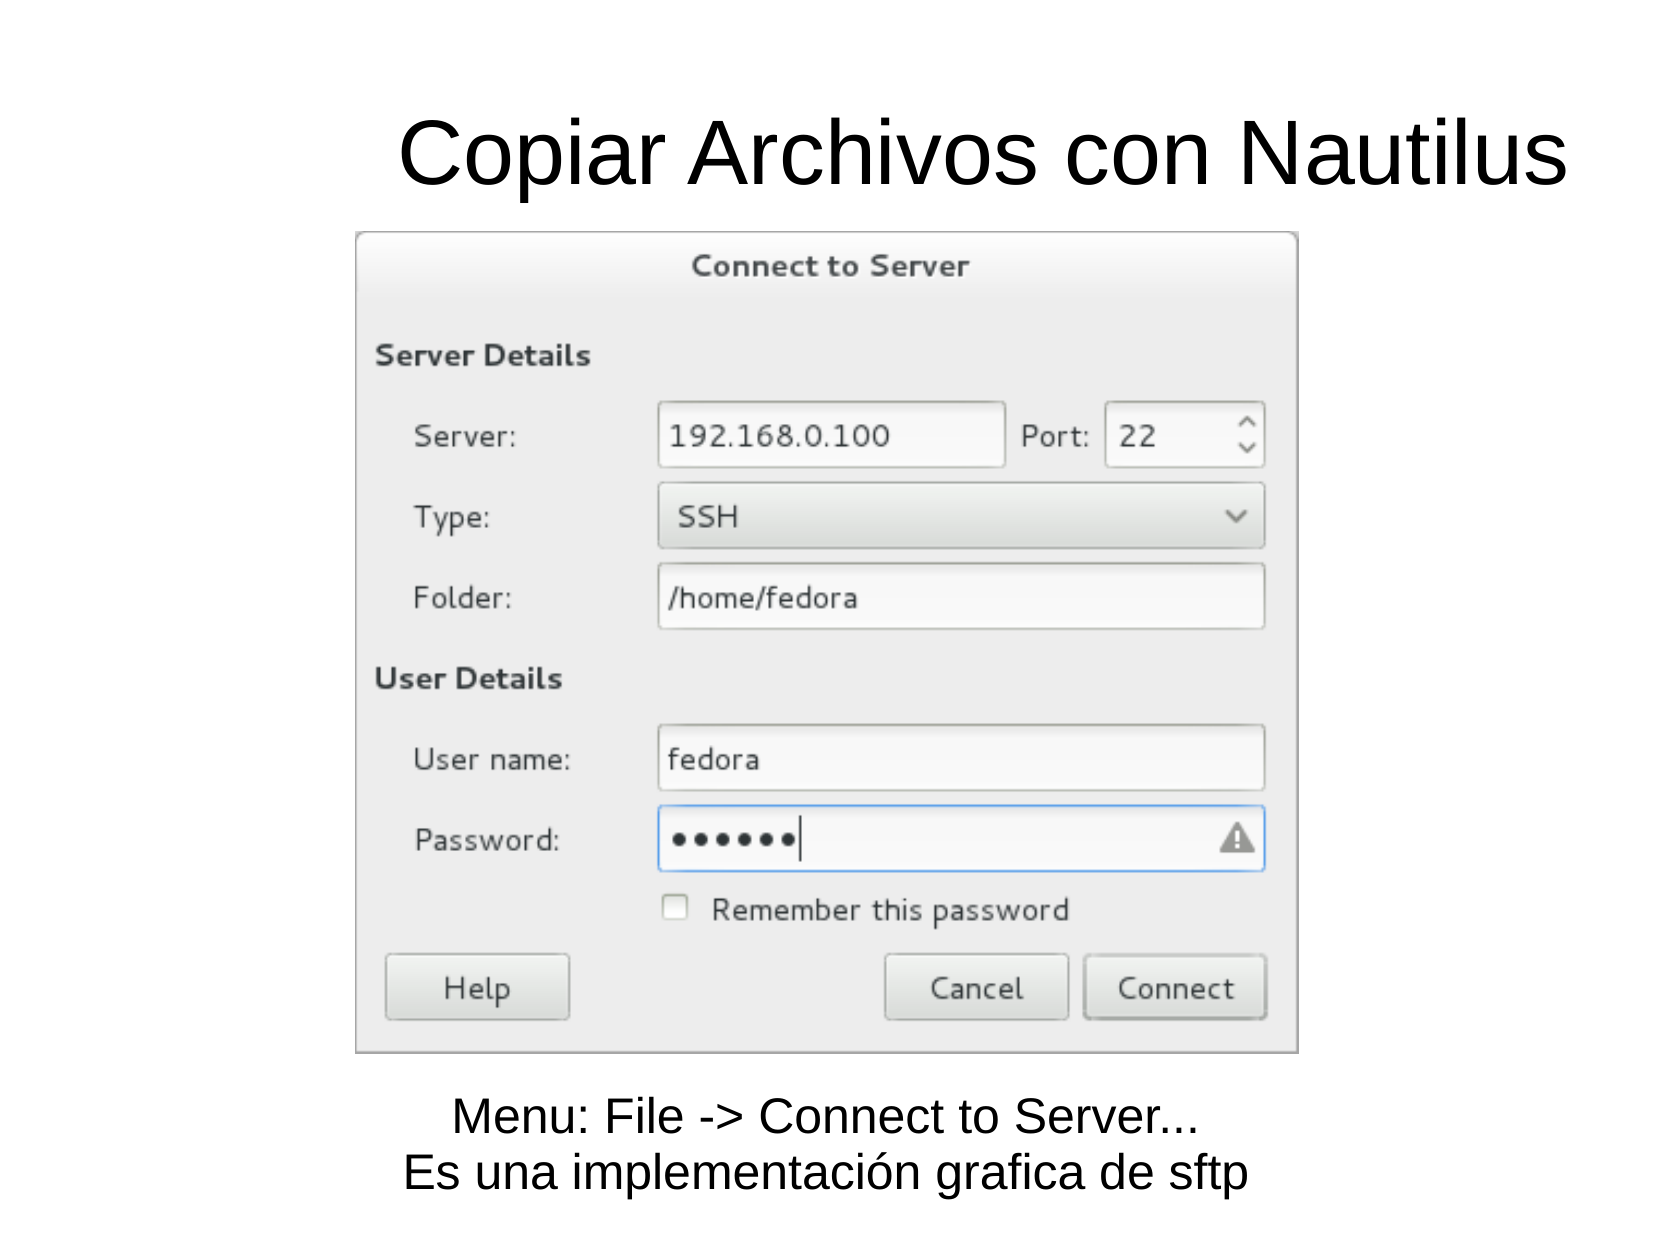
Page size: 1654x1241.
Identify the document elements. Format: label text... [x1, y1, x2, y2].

picture [355, 231, 1299, 1054]
title Copiar Archivos con Nautilus [82, 49, 1571, 257]
text_box Menu: File -> Connect to Server... Es una implementación grafica de sftp [387, 1081, 1266, 1208]
